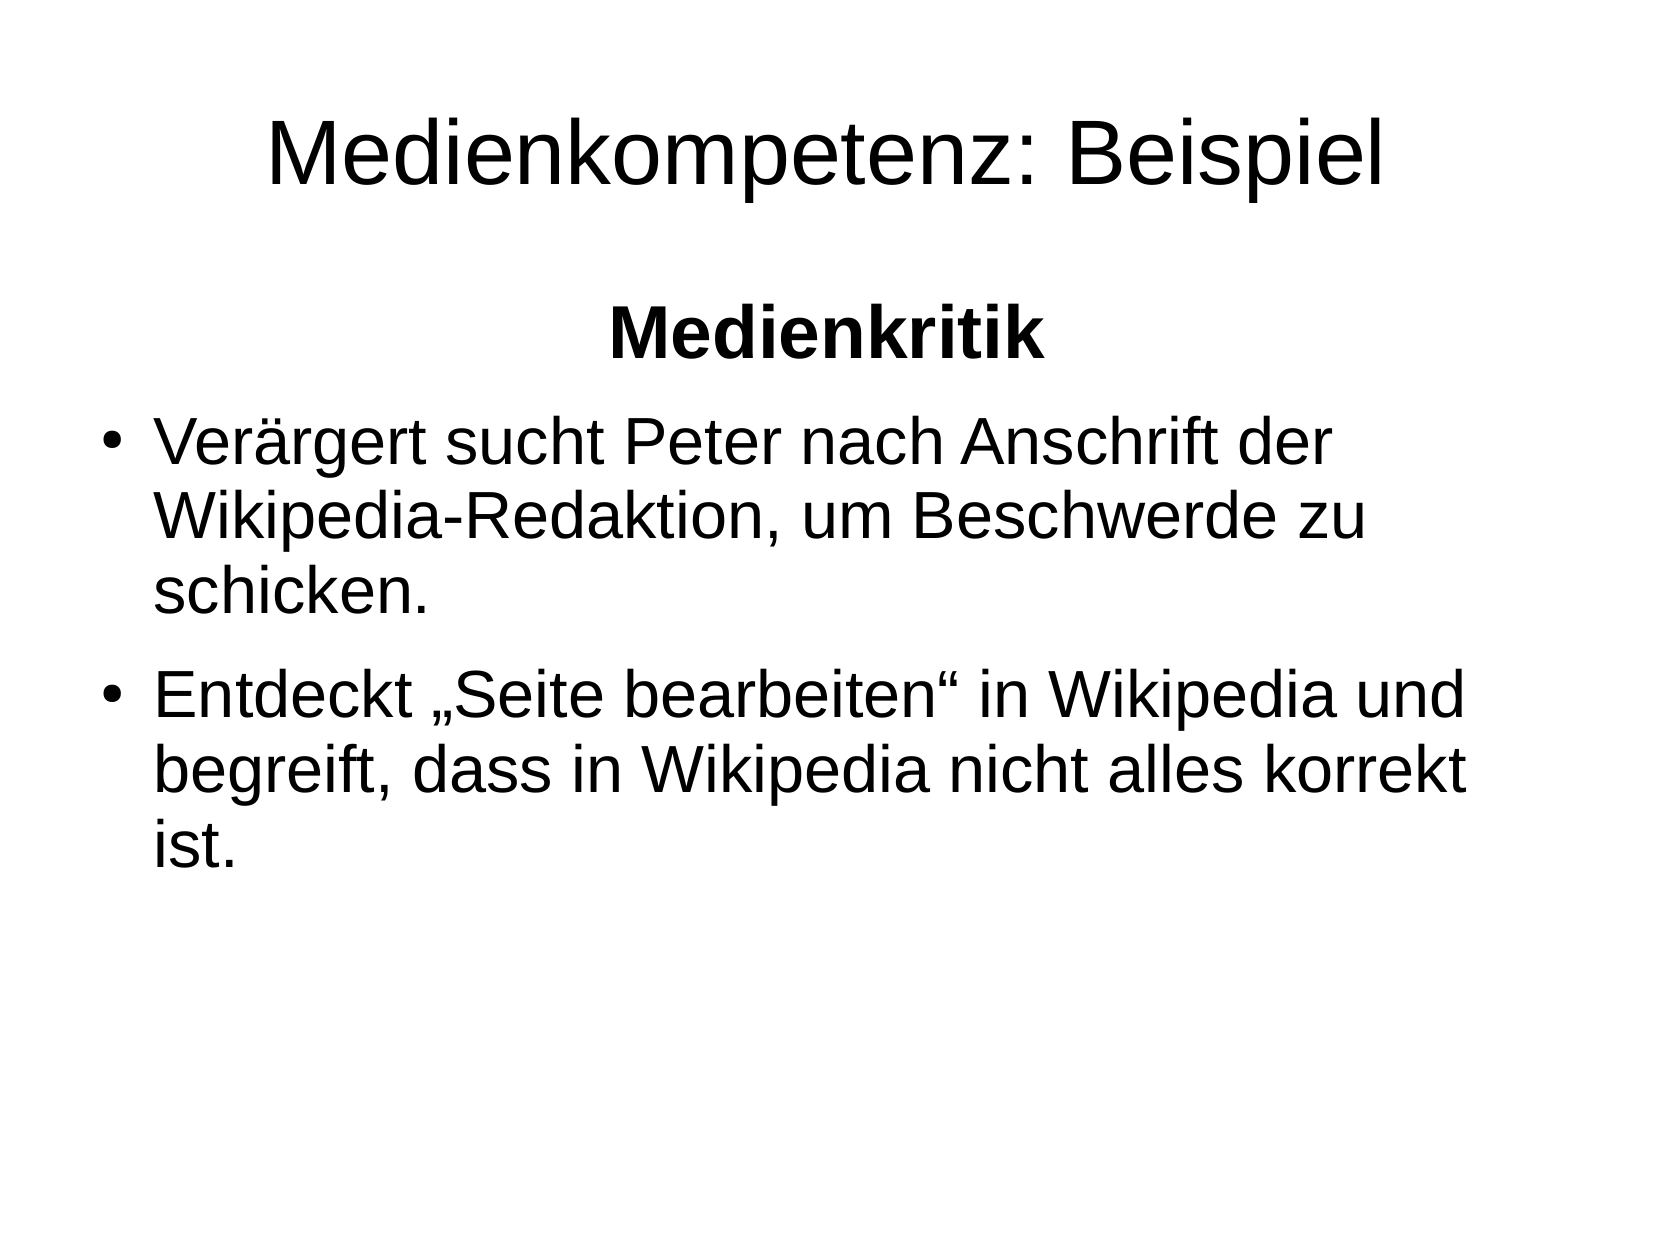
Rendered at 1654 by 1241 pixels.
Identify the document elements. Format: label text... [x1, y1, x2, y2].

title Medienkompetenz: Beispiel [82, 49, 1571, 257]
list Medienkritik Verärgert sucht Peter nach Anschrift der Wikipedia-Redaktion, um Beschwerde zu schicken. Entdeckt „Seite bearbeiten“ in Wikipedia und begreift, dass in Wikipedia nicht alles korrekt ist. [82, 290, 1571, 1109]
